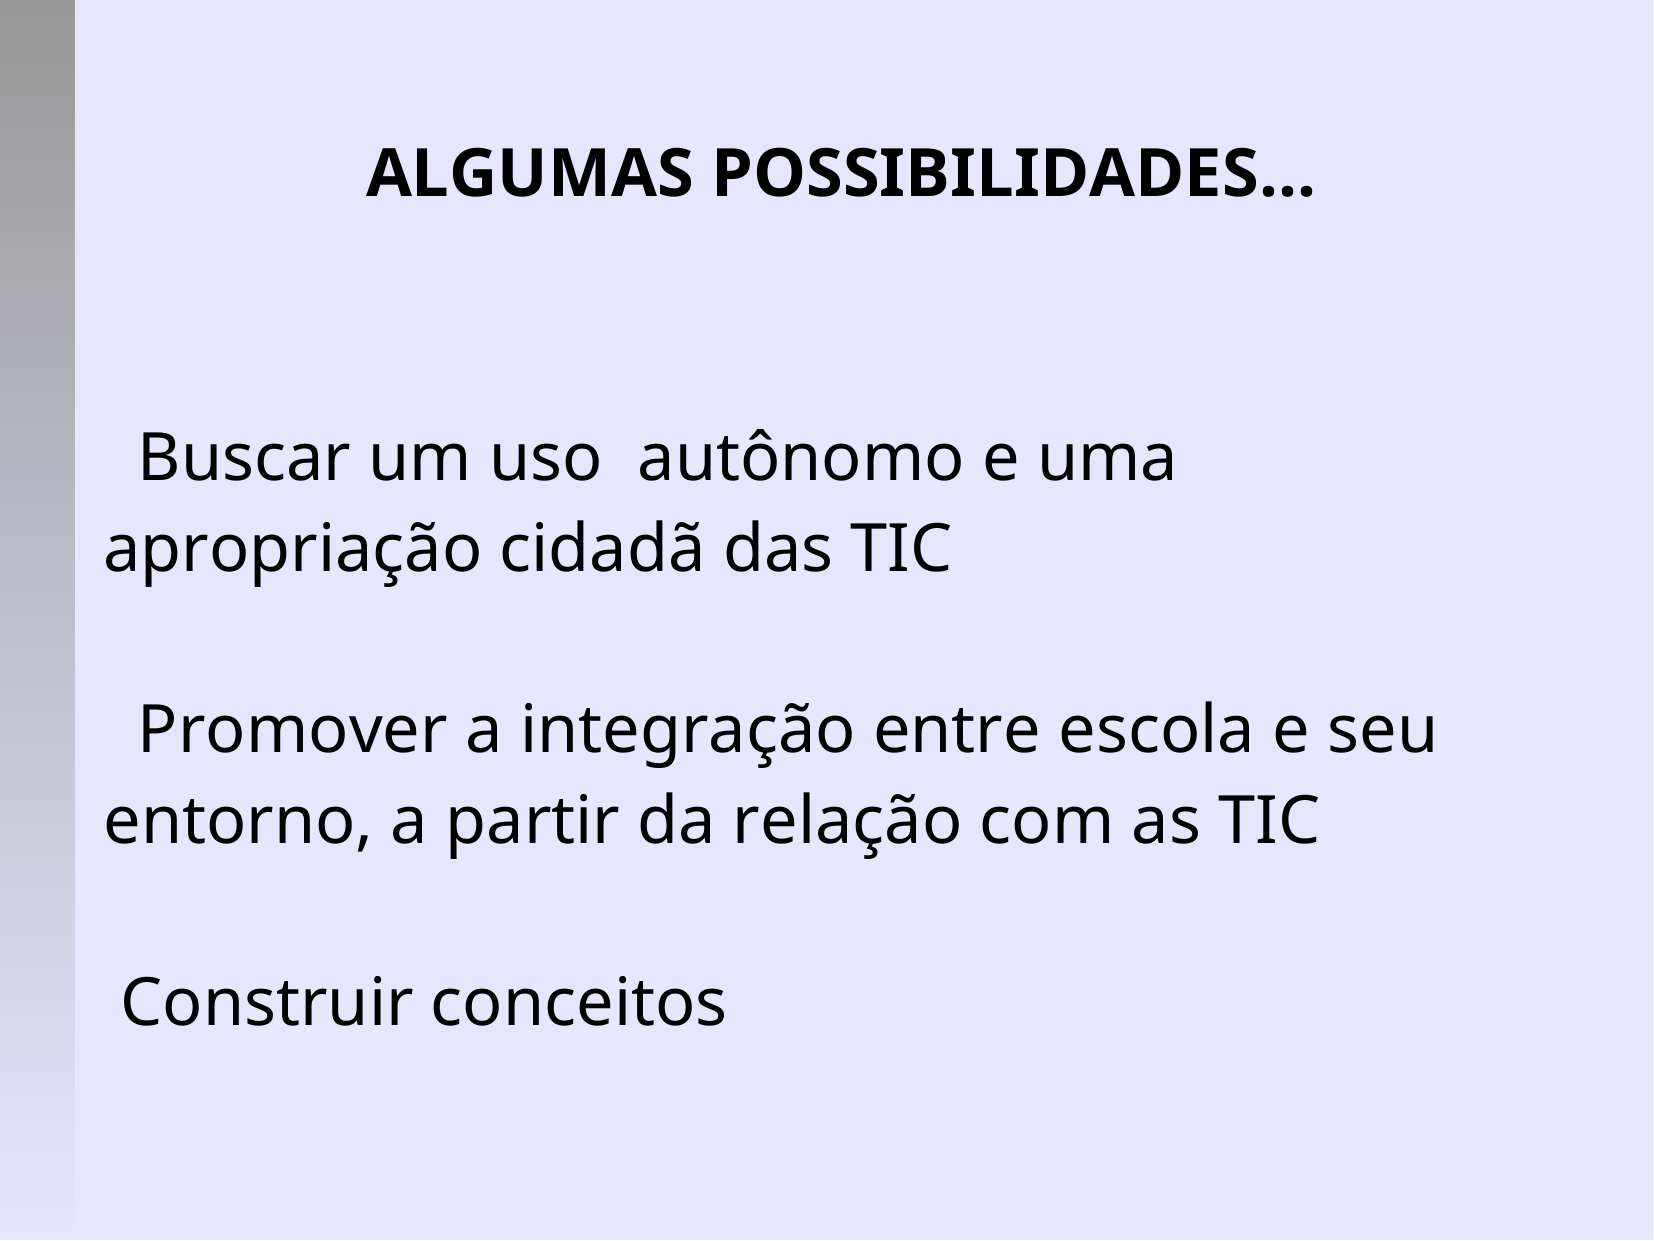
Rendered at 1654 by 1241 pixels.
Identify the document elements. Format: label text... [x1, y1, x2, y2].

text_box ALGUMAS POSSIBILIDADES... Buscar um uso autônomo e uma apropriação cidadã das TIC Promover a integração entre escola e seu entorno, a partir da relação com as TIC Construir conceitos [88, 118, 1595, 998]
